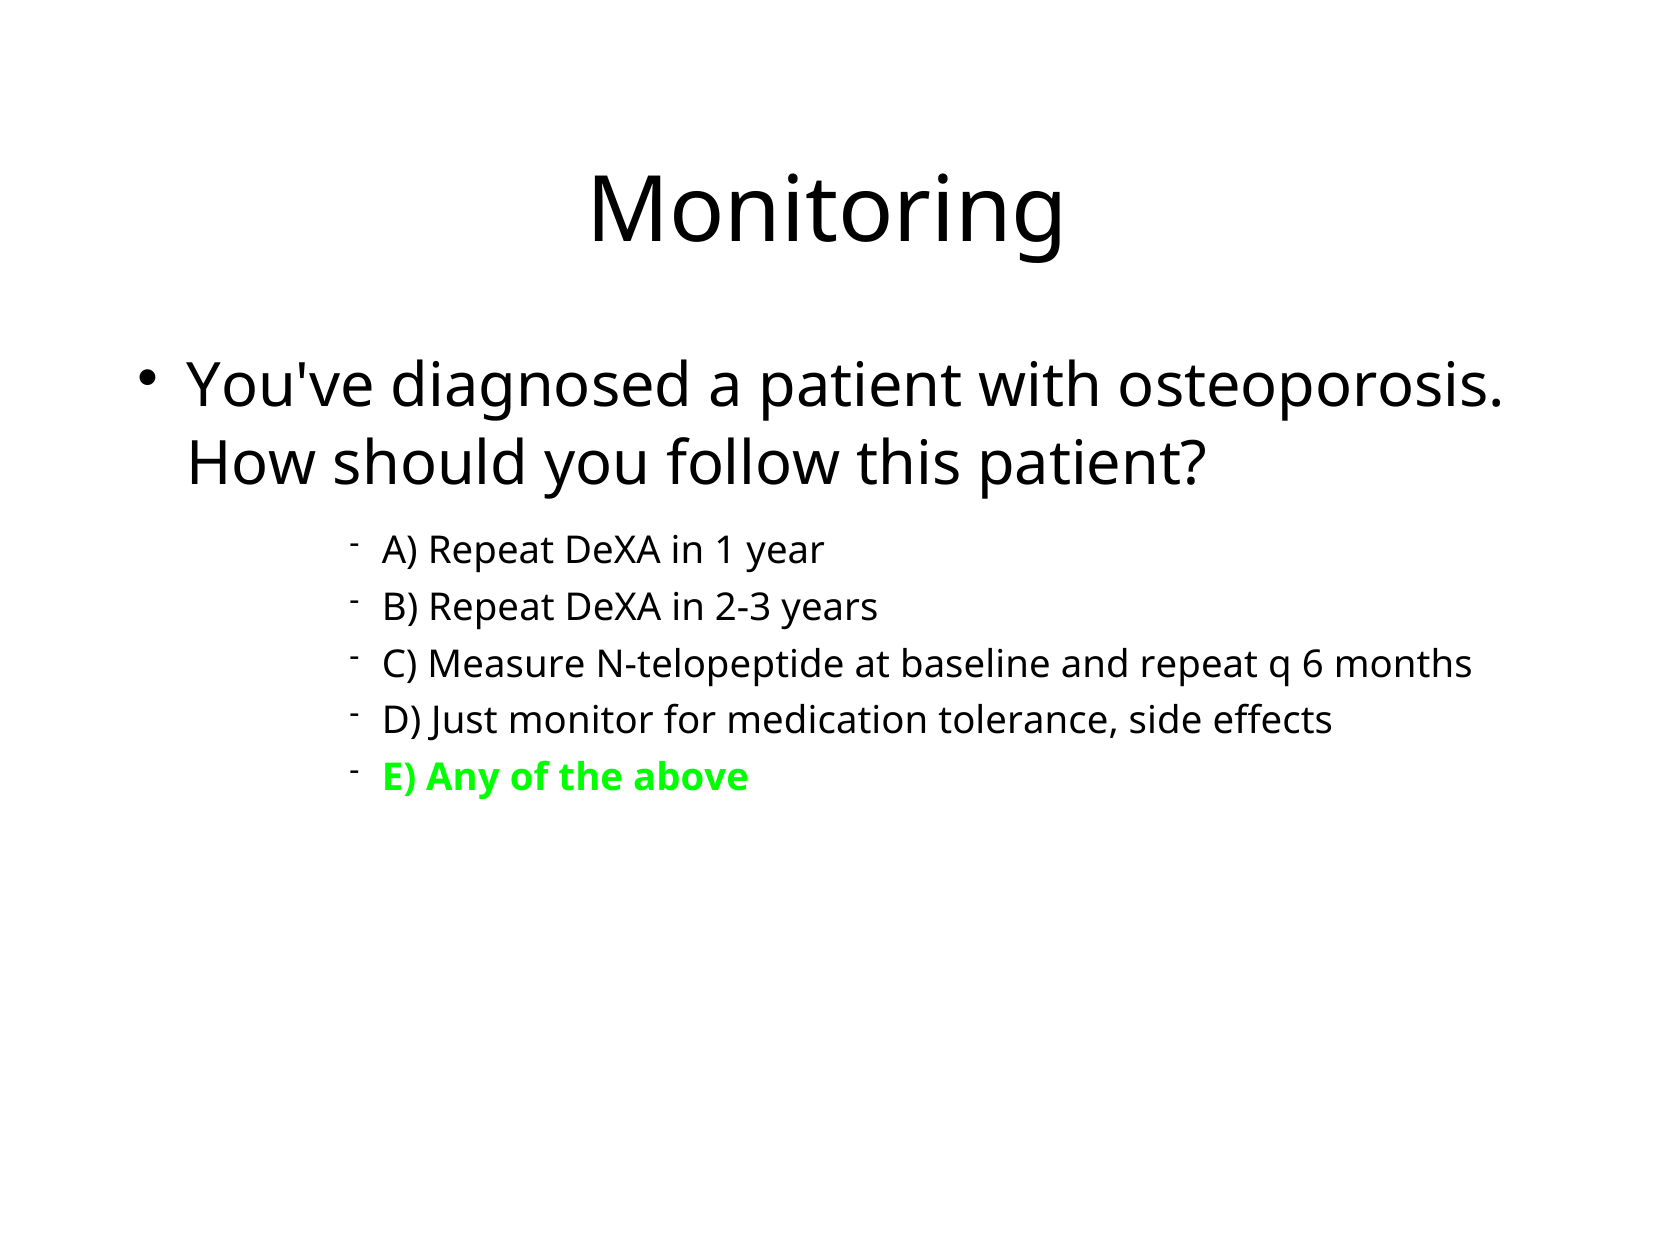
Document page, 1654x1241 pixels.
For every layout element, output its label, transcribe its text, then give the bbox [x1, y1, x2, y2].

list You've diagnosed a patient with osteoporosis. How should you follow this patient? A) Repeat DeXA in 1 year B) Repeat DeXA in 2-3 years C) Measure N-telopeptide at baseline and repeat q 6 months D) Just monitor for medication tolerance, side effects E) Any of the above [121, 344, 1534, 864]
title Monitoring [121, 155, 1534, 258]
